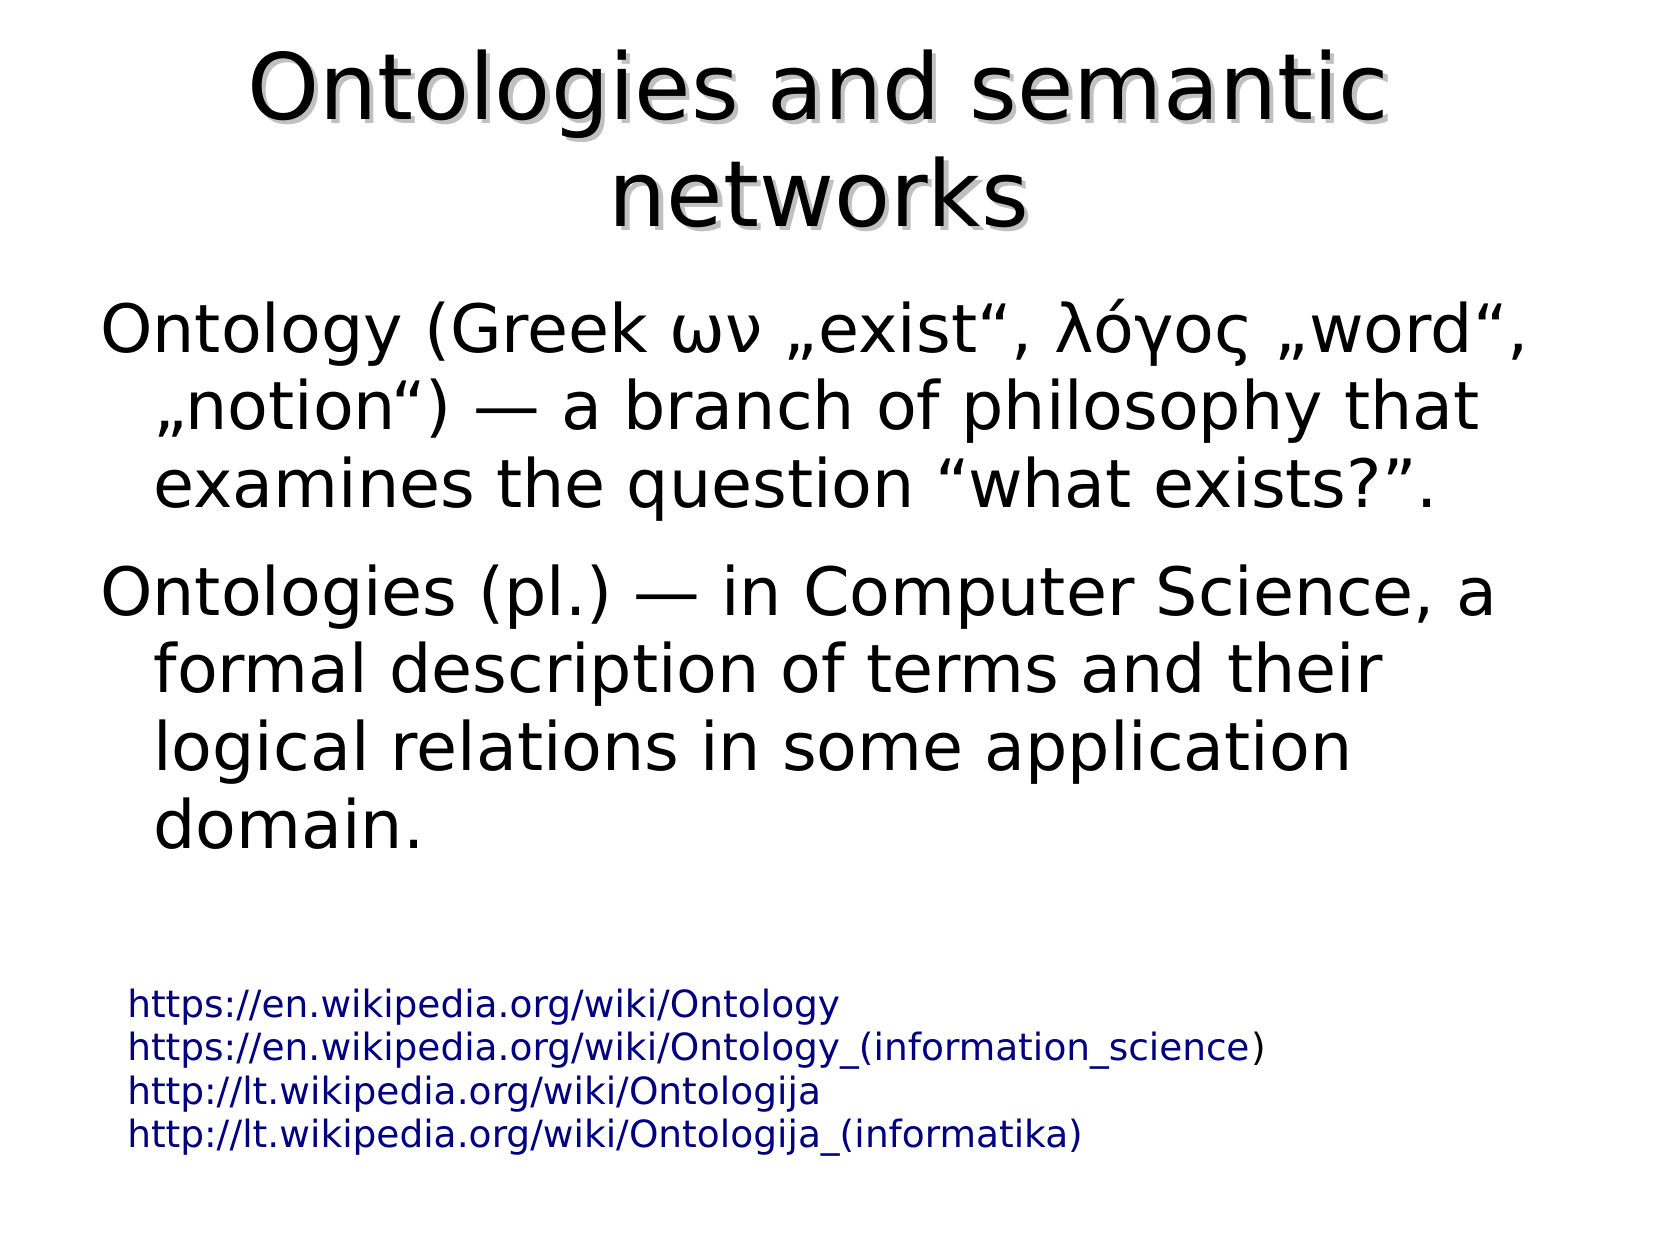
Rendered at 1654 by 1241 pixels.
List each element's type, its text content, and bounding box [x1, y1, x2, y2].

title Ontologies and semantic networks [75, 34, 1564, 249]
text_box https://en.wikipedia.org/wiki/Ontology https://en.wikipedia.org/wiki/Ontology_(information_science) http://lt.wikipedia.org/wiki/Ontologija http://lt.wikipedia.org/wiki/Ontologija_(informatika) [112, 975, 1437, 1164]
list Ontology (Greek ων „exist“, λόγος „word“, „notion“) — a branch of philosophy that examines the question “what exists?”. Ontologies (pl.) — in Computer Science, a formal description of terms and their logical relations in some application domain. [82, 290, 1571, 901]
